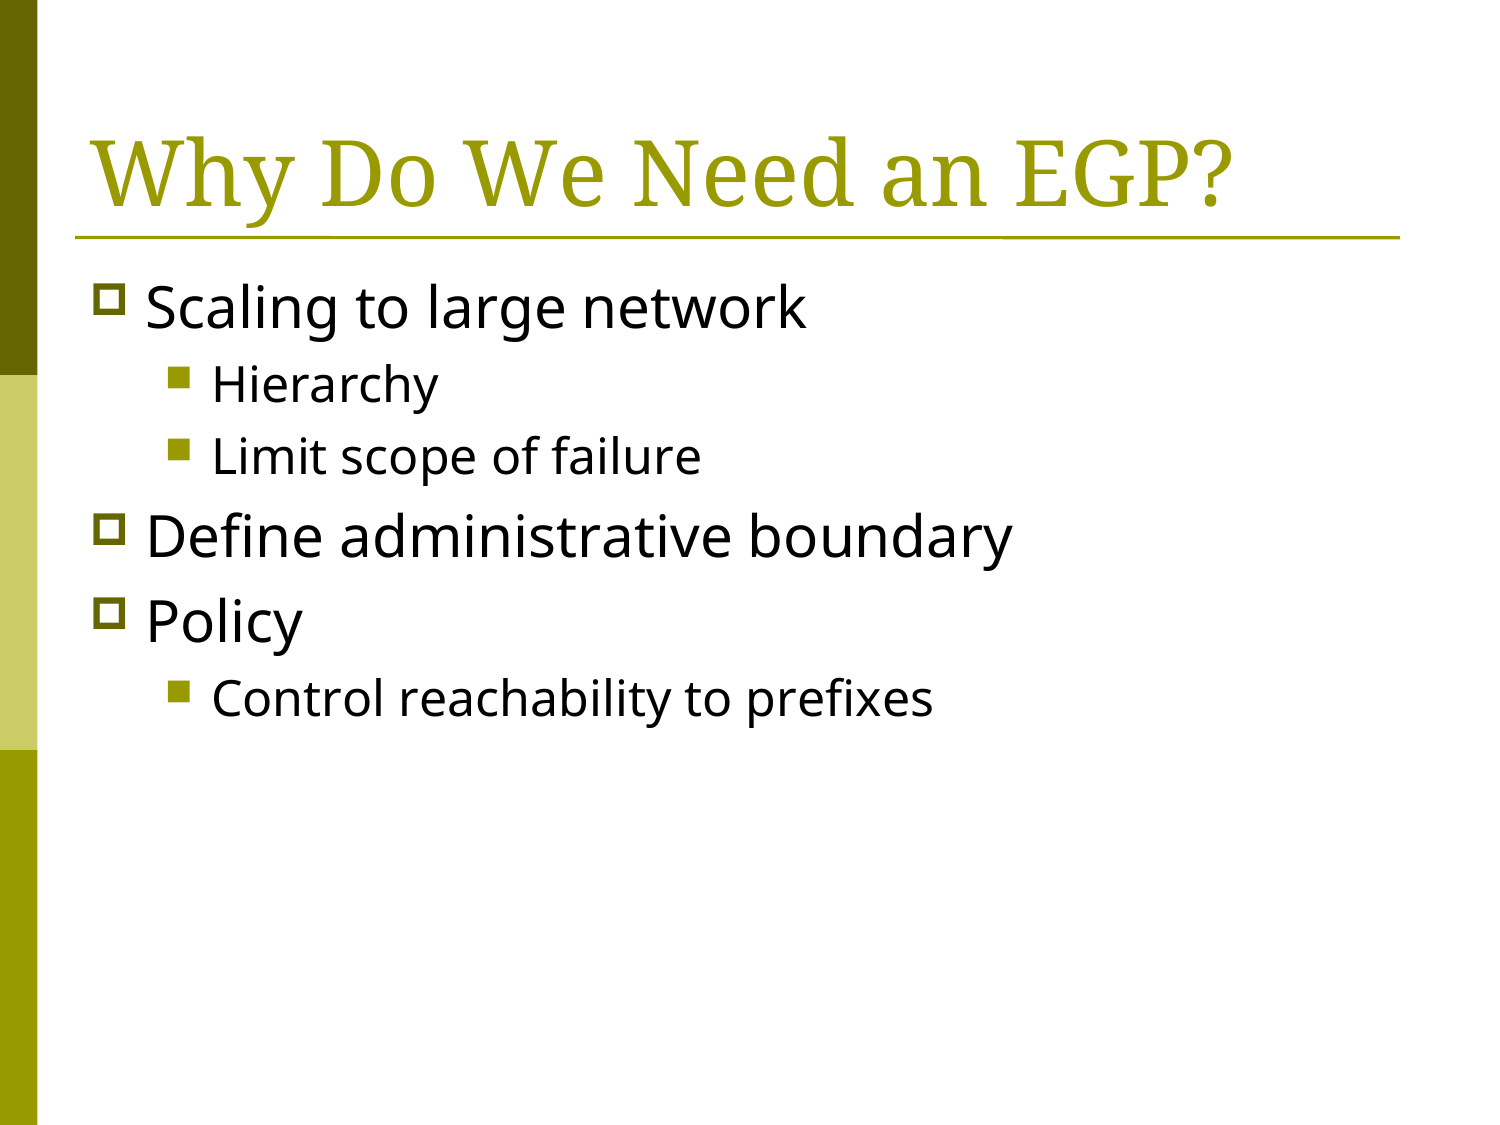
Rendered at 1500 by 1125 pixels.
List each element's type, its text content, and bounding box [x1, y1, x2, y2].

title Why Do We Need an EGP? [75, 45, 1426, 233]
list Scaling to large network Hierarchy Limit scope of failure Define administrative boundary Policy Control reachability to prefixes [75, 262, 1426, 1006]
